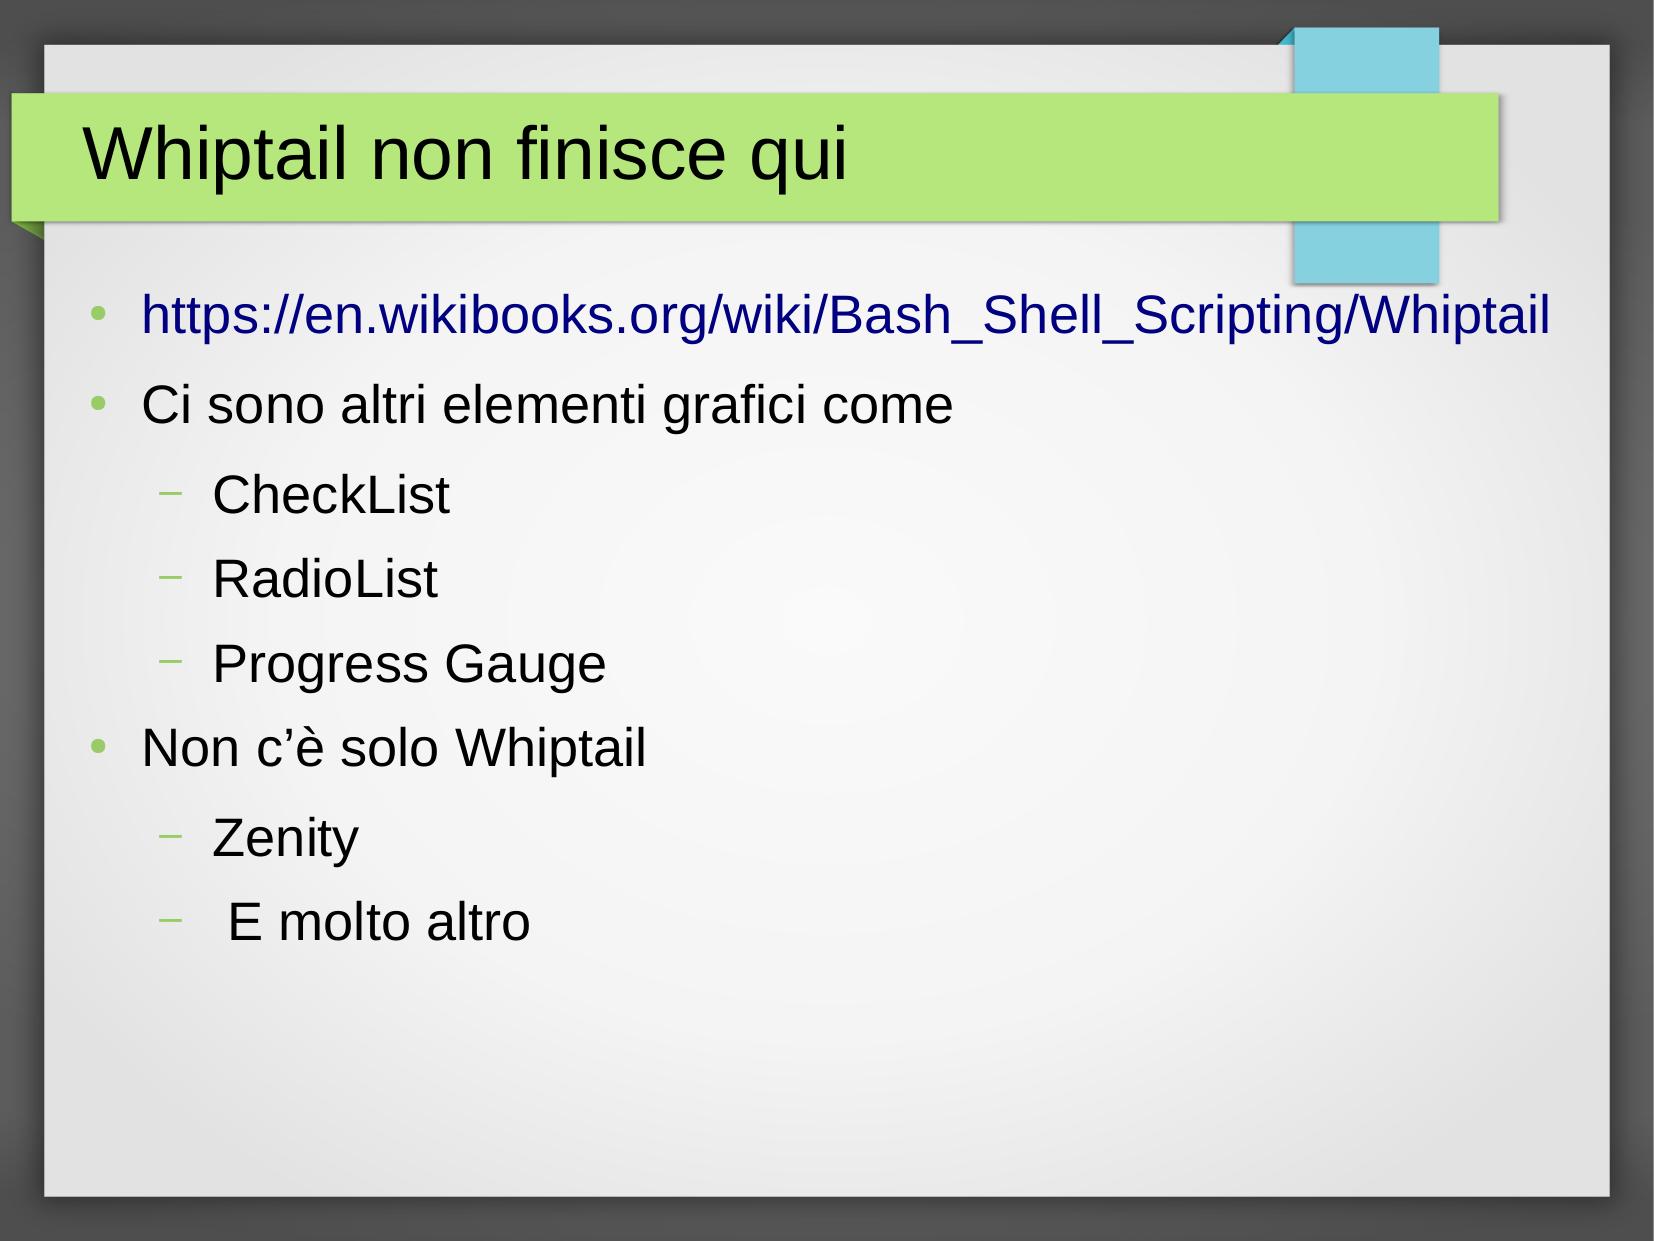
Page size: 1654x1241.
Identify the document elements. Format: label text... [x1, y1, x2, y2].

title Whiptail non finisce qui [82, 94, 1264, 213]
picture [0, 0, 1654, 1241]
list https://en.wikibooks.org/wiki/Bash_Shell_Scripting/Whiptail Ci sono altri elementi grafici come CheckList RadioList Progress Gauge Non c’è solo Whiptail Zenity E molto altro [70, 284, 1560, 1004]
